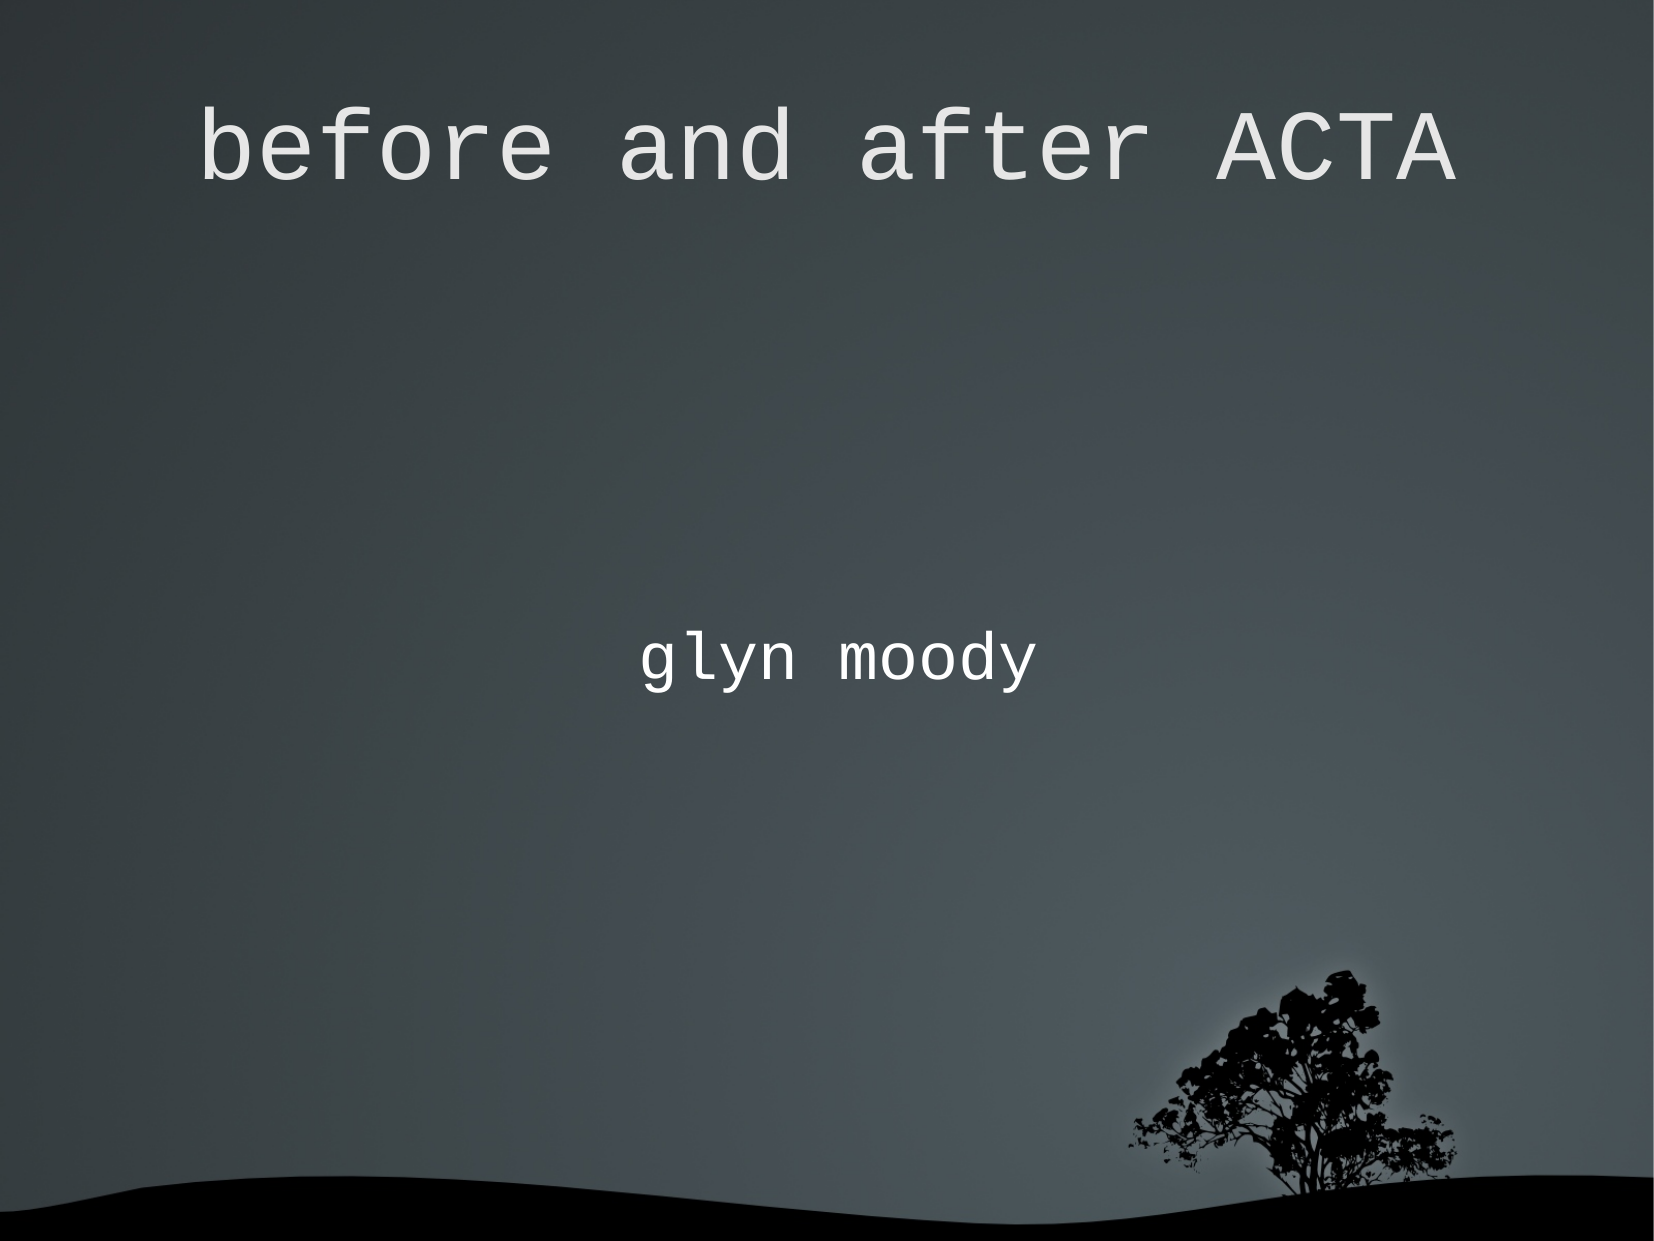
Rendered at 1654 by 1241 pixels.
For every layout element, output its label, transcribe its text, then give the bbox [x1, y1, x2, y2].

text_box glyn moody [82, 290, 1571, 1109]
title before and after ACTA [82, 49, 1571, 257]
picture [0, 0, 1654, 1241]
